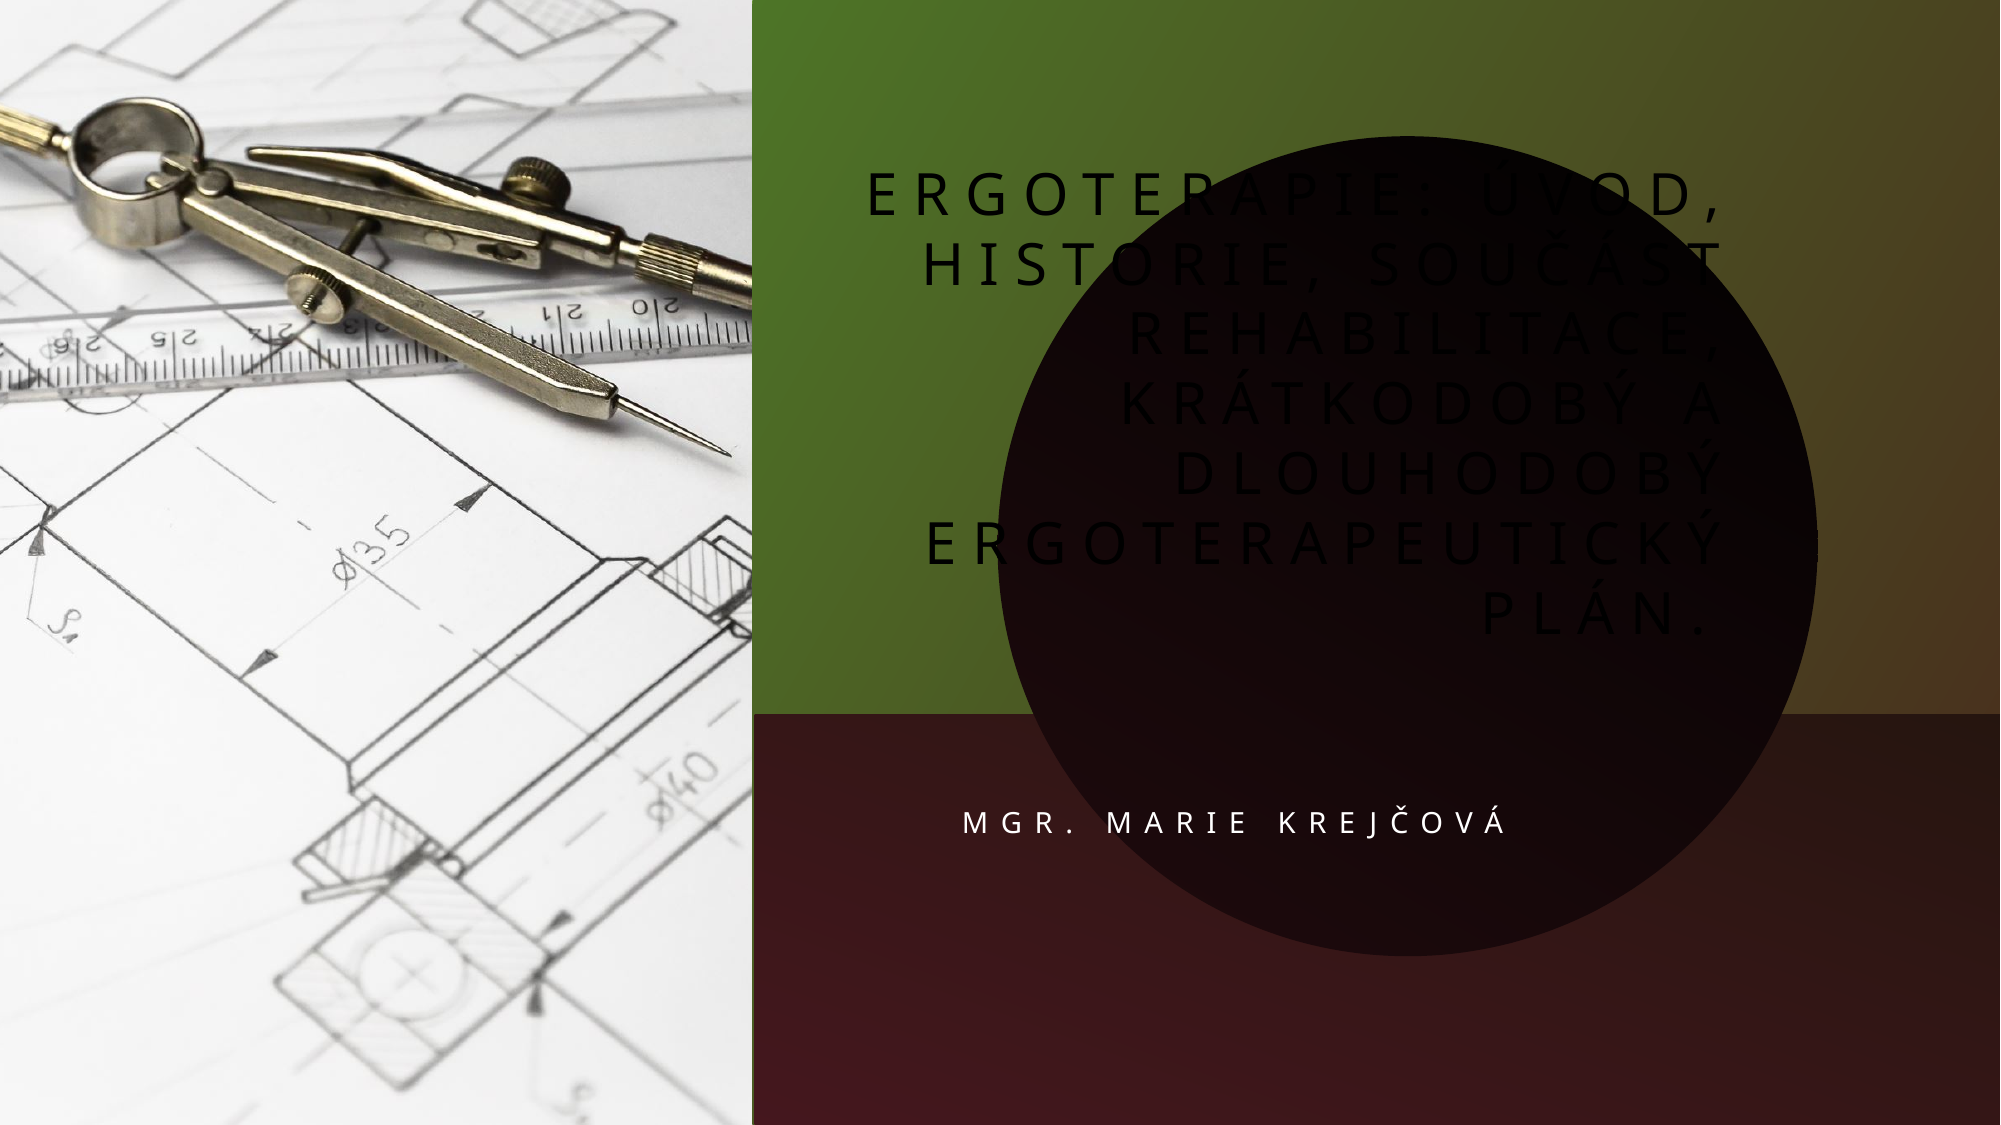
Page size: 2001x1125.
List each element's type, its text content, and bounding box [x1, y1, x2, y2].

picture [0, 0, 753, 1125]
title Ergoterapie: úvod, historie, součást rehabilitace, krátkodobý a dlouhodobý ergoterapeutický plán. [865, 126, 1872, 647]
text_box [753, 0, 2000, 1125]
subtitle Mgr. Marie krejčová [961, 786, 1858, 974]
